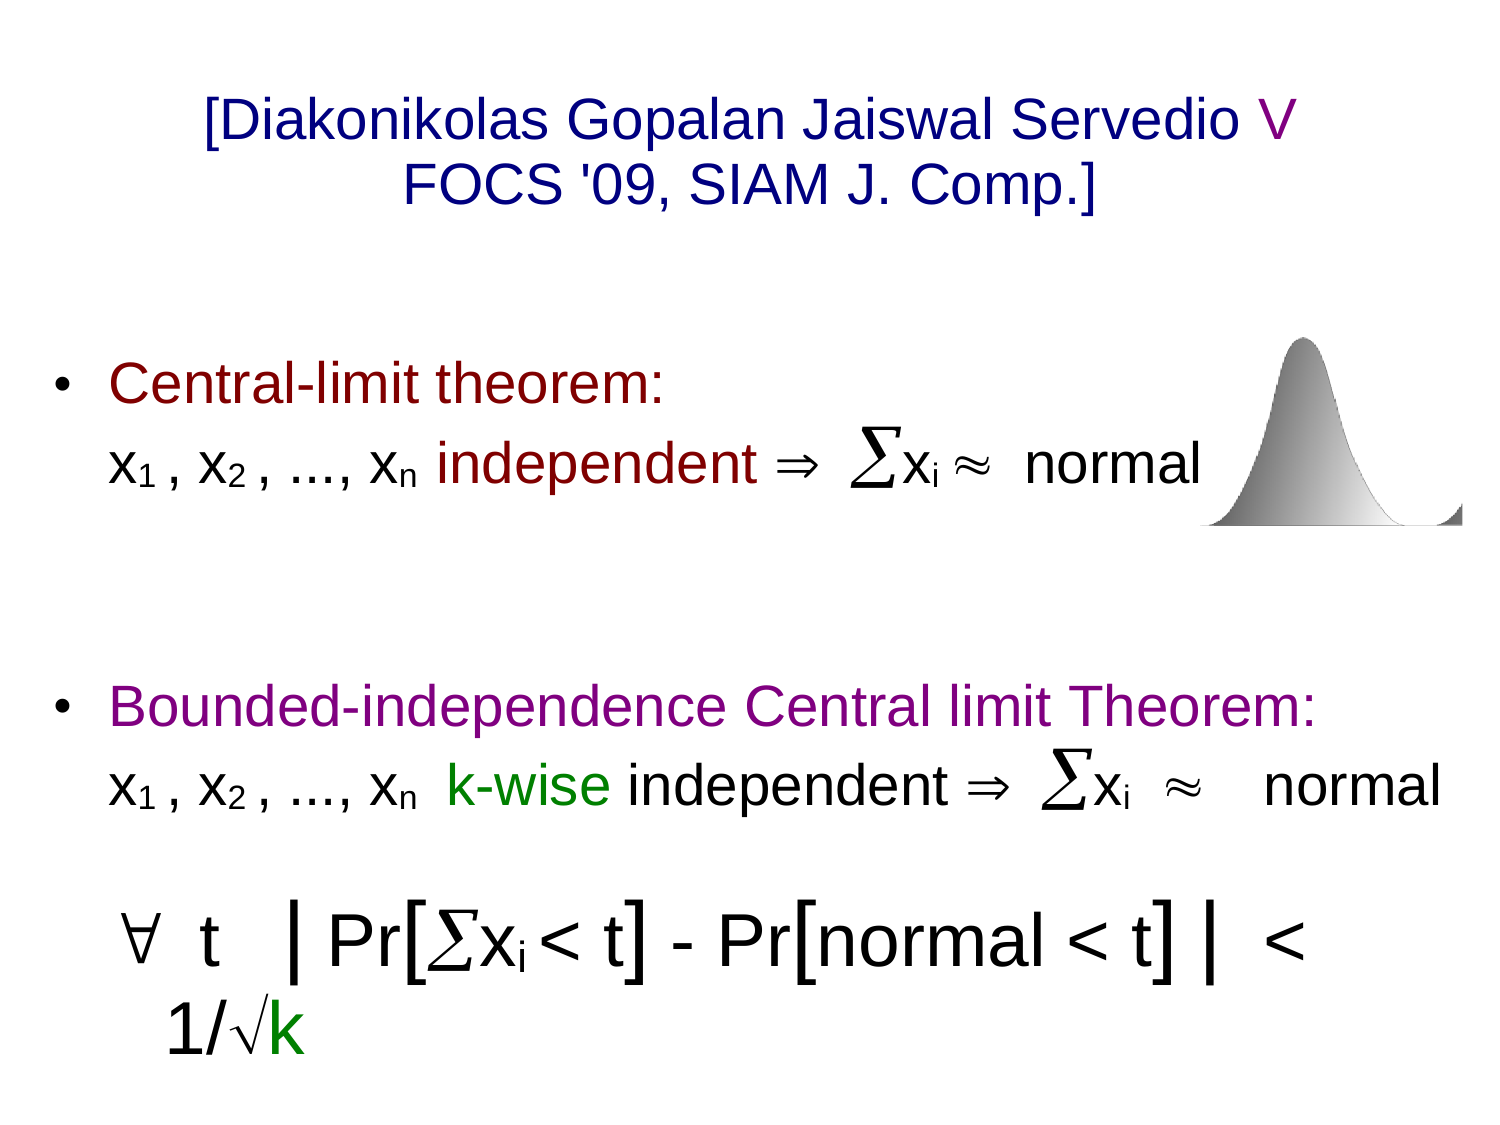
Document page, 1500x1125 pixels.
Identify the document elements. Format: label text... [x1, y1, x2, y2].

title [Diakonikolas Gopalan Jaiswal Servedio V FOCS '09, SIAM J. Comp.] [0, 57, 1500, 246]
list Central-limit theorem: x1 , x2 , ..., xn independent  xi  normal Bounded-independence Central limit Theorem: x1 , x2 , ..., xn k-wise independent  xi  normal  t | Pr[xi < t] - Pr[normal < t] | < 1/k [37, 246, 1500, 1106]
picture [1200, 337, 1463, 526]
